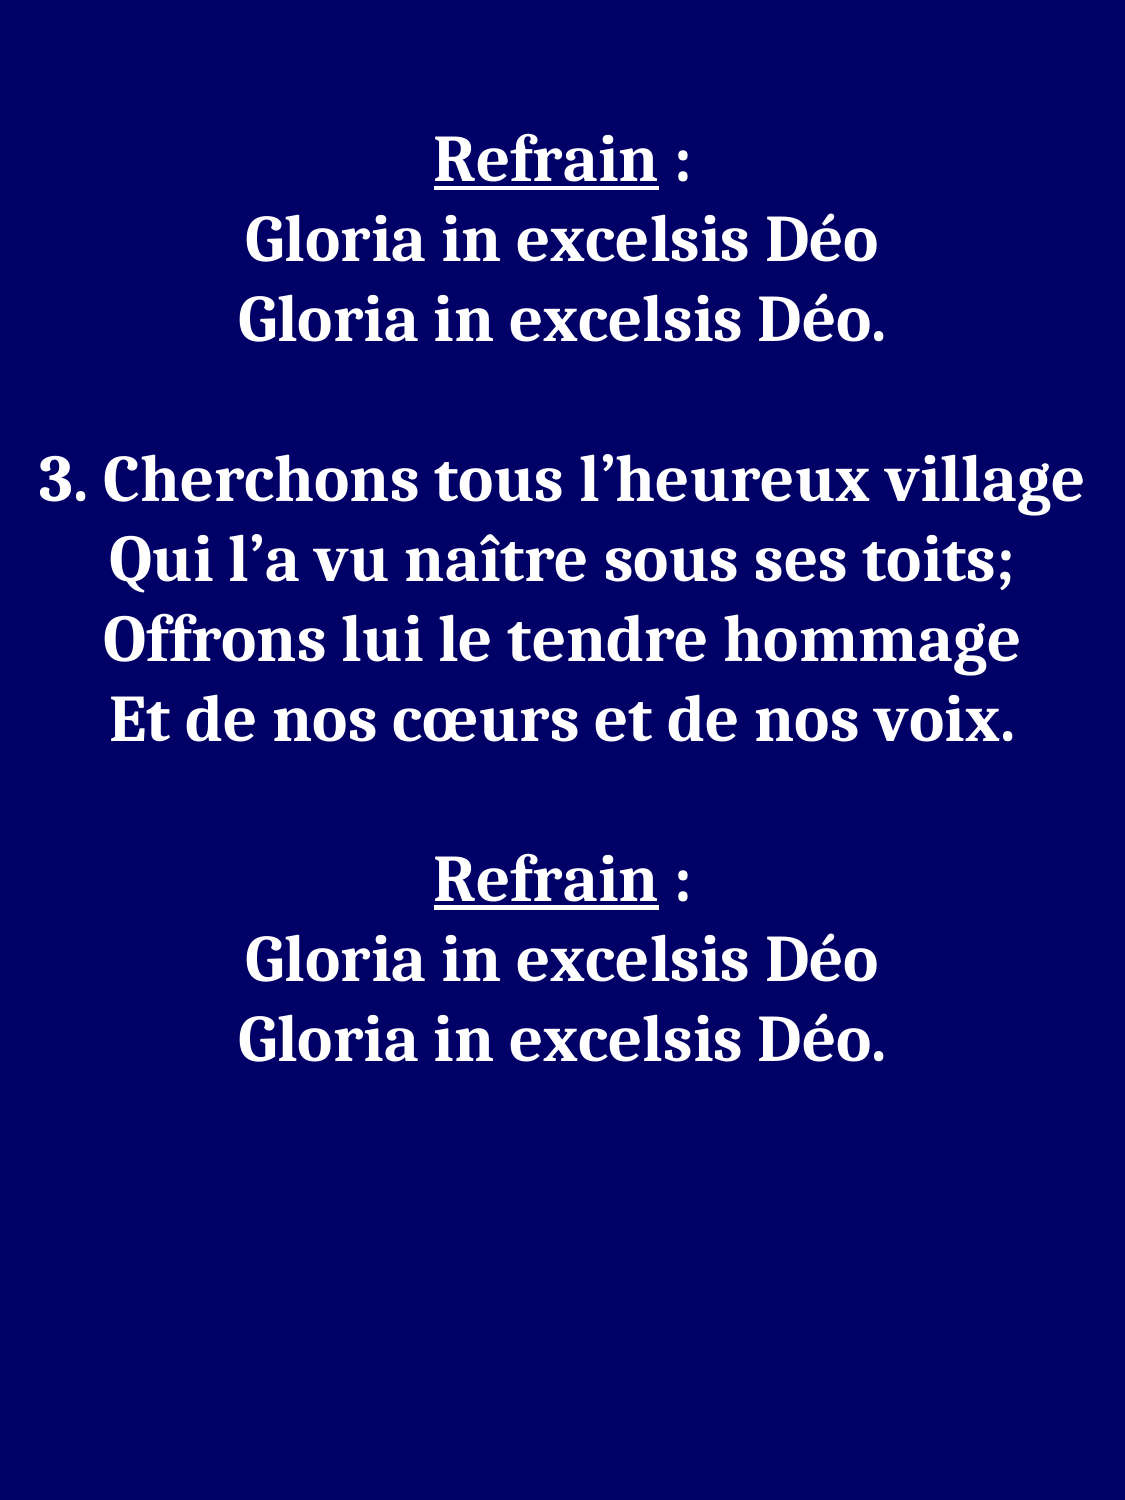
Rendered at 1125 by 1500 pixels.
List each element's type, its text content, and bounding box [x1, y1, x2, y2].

text_box Refrain : Gloria in excelsis Déo Gloria in excelsis Déo. 3. Cherchons tous l’heureux village Qui l’a vu naître sous ses toits; Offrons lui le tendre hommage Et de nos cœurs et de nos voix. Refrain : Gloria in excelsis Déo Gloria in excelsis Déo. [0, 47, 1125, 1083]
